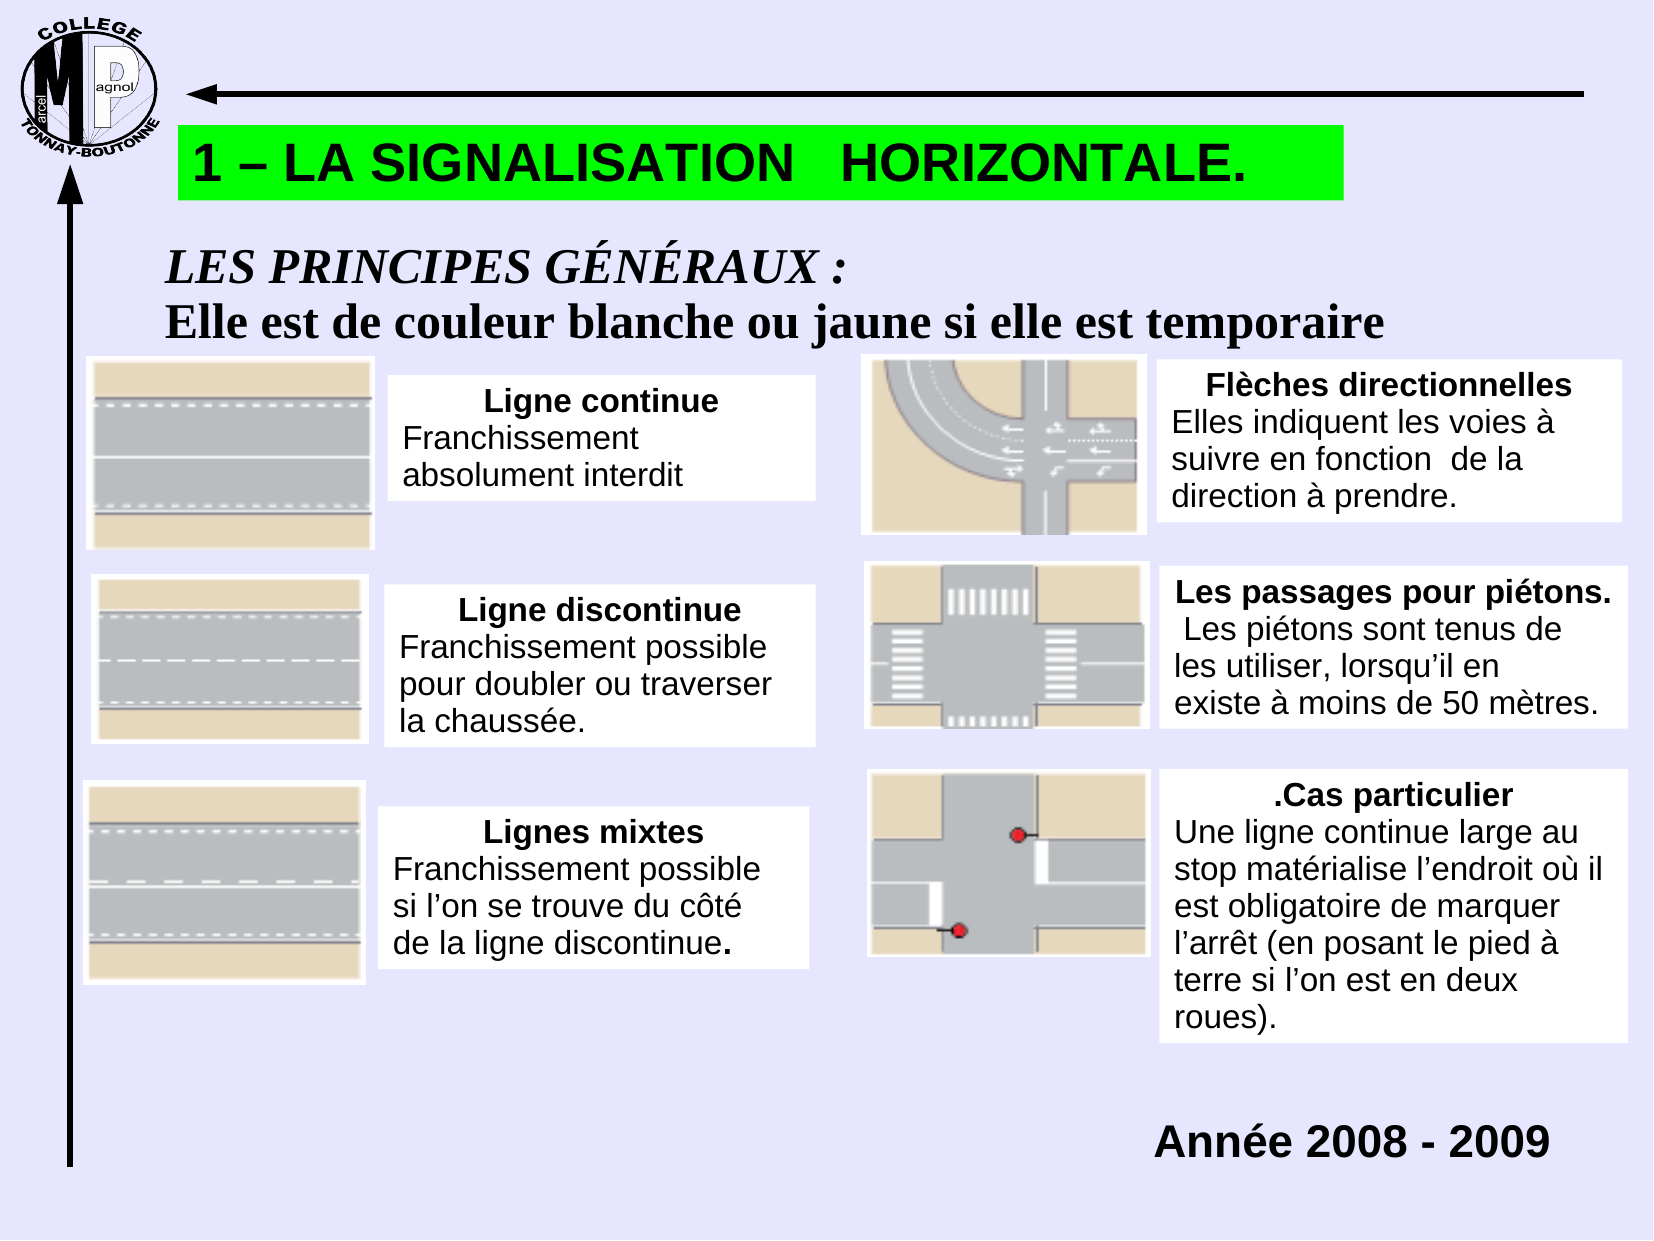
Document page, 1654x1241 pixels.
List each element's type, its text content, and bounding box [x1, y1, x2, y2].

text_box LES PRINCIPES GÉNÉRAUX : Elle est de couleur blanche ou jaune si elle est temporaire [150, 231, 1594, 463]
text_box Ligne continue Franchissement absolument interdit [387, 375, 816, 501]
text_box .Cas particulier Une ligne continue large au stop matérialise l’endroit où il est obligatoire de marquer l’arrêt (en posant le pied à terre si l’on est en deux roues). [1159, 769, 1629, 1044]
picture [86, 356, 375, 551]
picture [861, 354, 1147, 535]
text_box Flèches directionnelles Elles indiquent les voies à suivre en fonction de la direction à prendre. [1156, 359, 1622, 523]
text_box Les passages pour piétons. Les piétons sont tenus de les utiliser, lorsqu’il en existe à moins de 50 mètres. [1159, 565, 1629, 729]
picture [83, 780, 366, 985]
text_box 1 – LA SIGNALISATION HORIZONTALE. [178, 125, 1344, 201]
picture [867, 769, 1151, 957]
picture [19, 17, 160, 157]
text_box Année 2008 - 2009 [1138, 1108, 1574, 1175]
picture [91, 574, 369, 744]
text_box Lignes mixtes Franchissement possible si l’on se trouve du côté de la ligne discontinue. [378, 806, 810, 970]
text_box Ligne discontinue Franchissement possible pour doubler ou traverser la chaussée. [384, 584, 816, 748]
picture [864, 561, 1150, 729]
